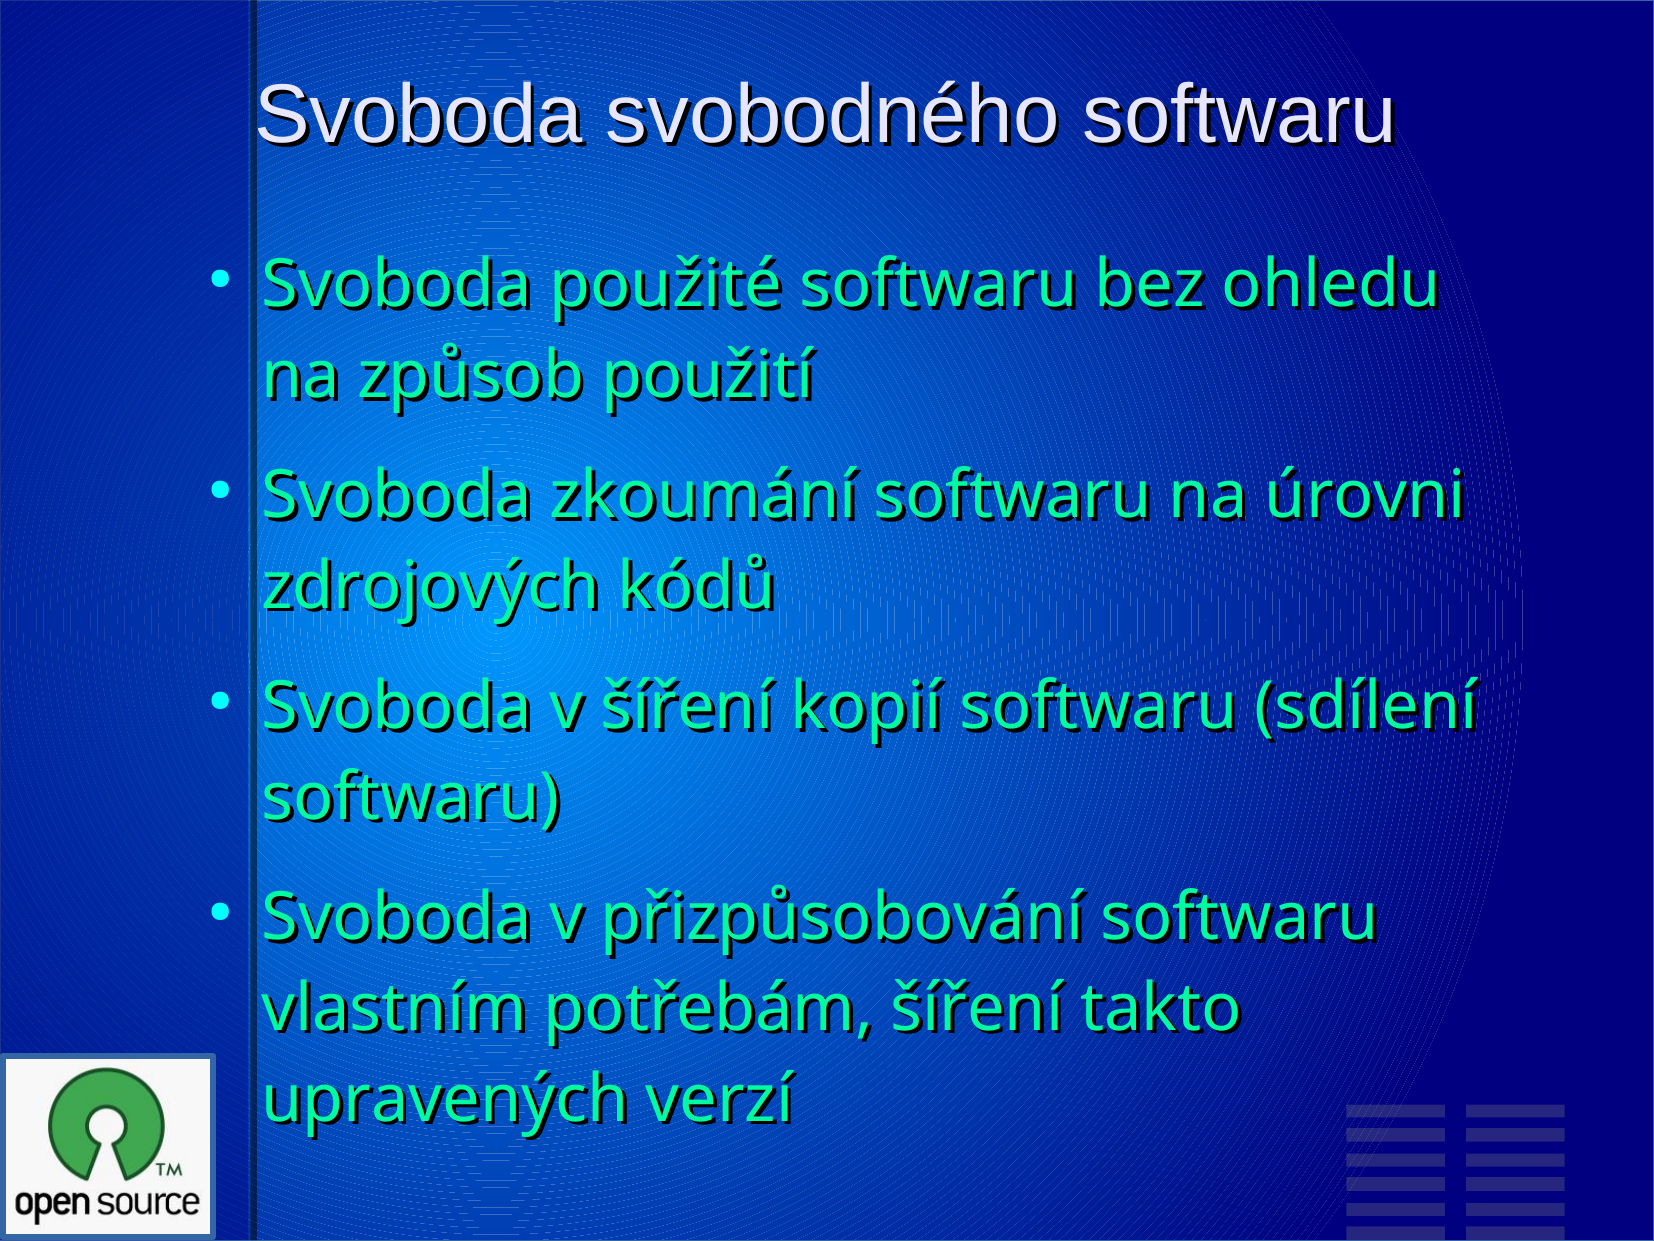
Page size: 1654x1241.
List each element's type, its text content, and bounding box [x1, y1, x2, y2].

picture [6, 1059, 210, 1234]
title Svoboda svobodného softwaru [119, 51, 1533, 176]
list Svoboda použité softwaru bez ohledu na způsob použití Svoboda zkoumání softwaru na úrovni zdrojových kódů Svoboda v šíření kopií softwaru (sdílení softwaru) Svoboda v přizpůsobování softwaru vlastním potřebám, šíření takto upravených verzí [119, 235, 1533, 999]
